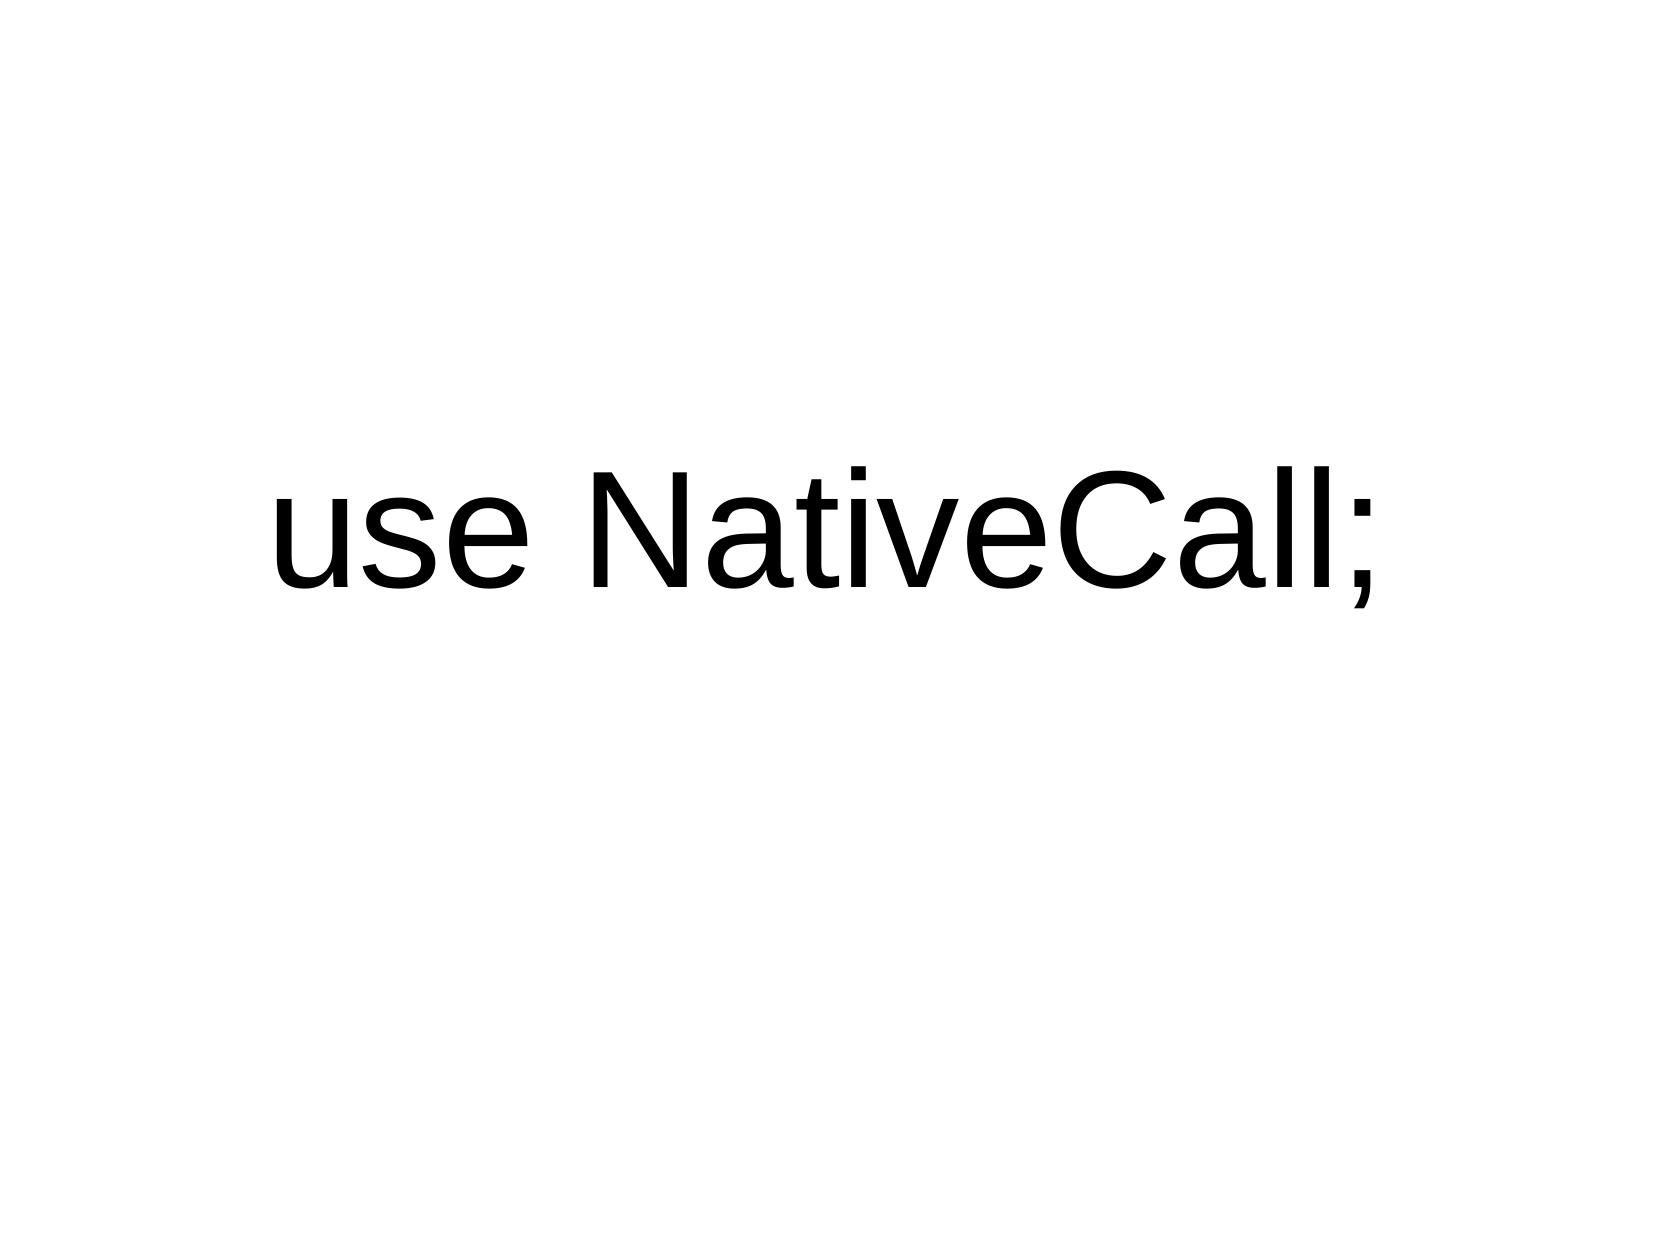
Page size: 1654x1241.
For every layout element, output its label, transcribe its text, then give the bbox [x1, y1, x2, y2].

subtitle use NativeCall; [82, 49, 1571, 1010]
